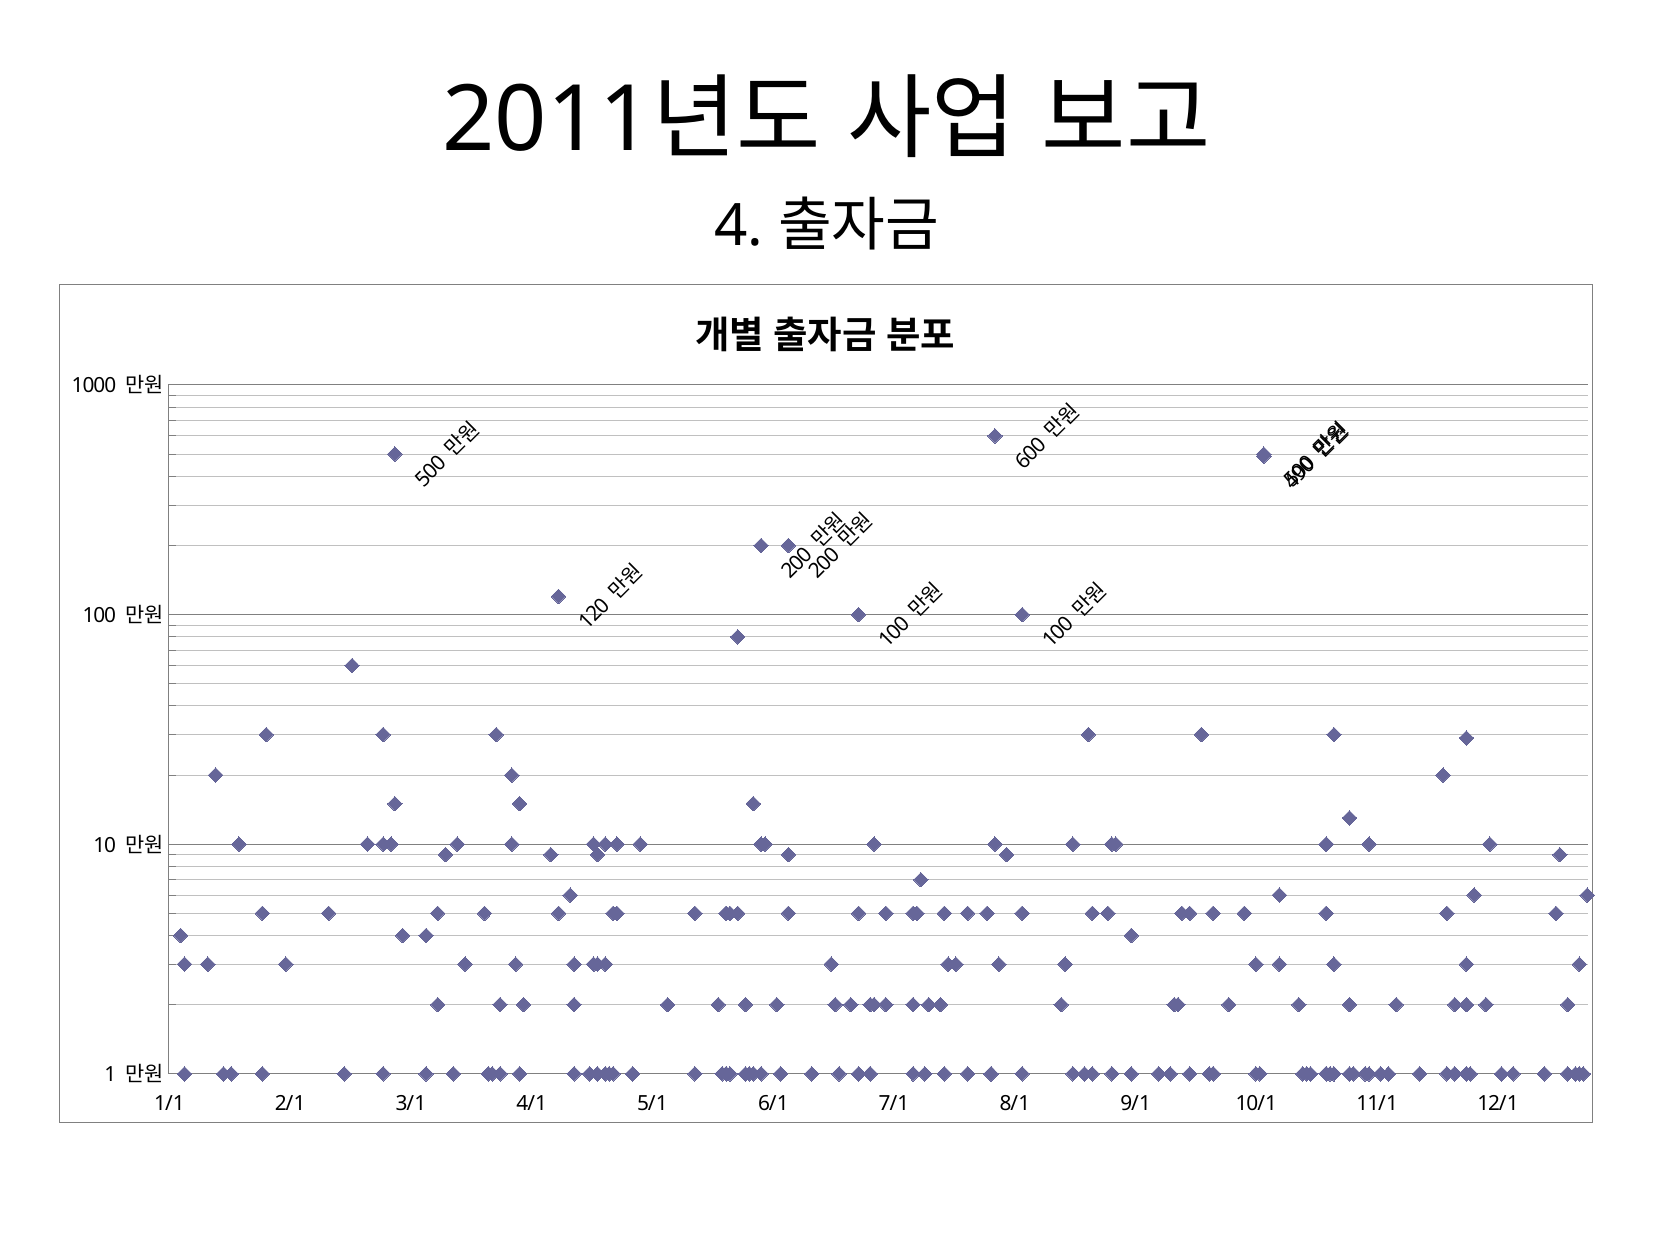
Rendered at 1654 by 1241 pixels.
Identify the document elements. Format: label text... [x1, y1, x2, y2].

chart [59, 284, 1595, 1123]
title 2011년도 사업 보고 4. 출자금 [82, 49, 1571, 257]
